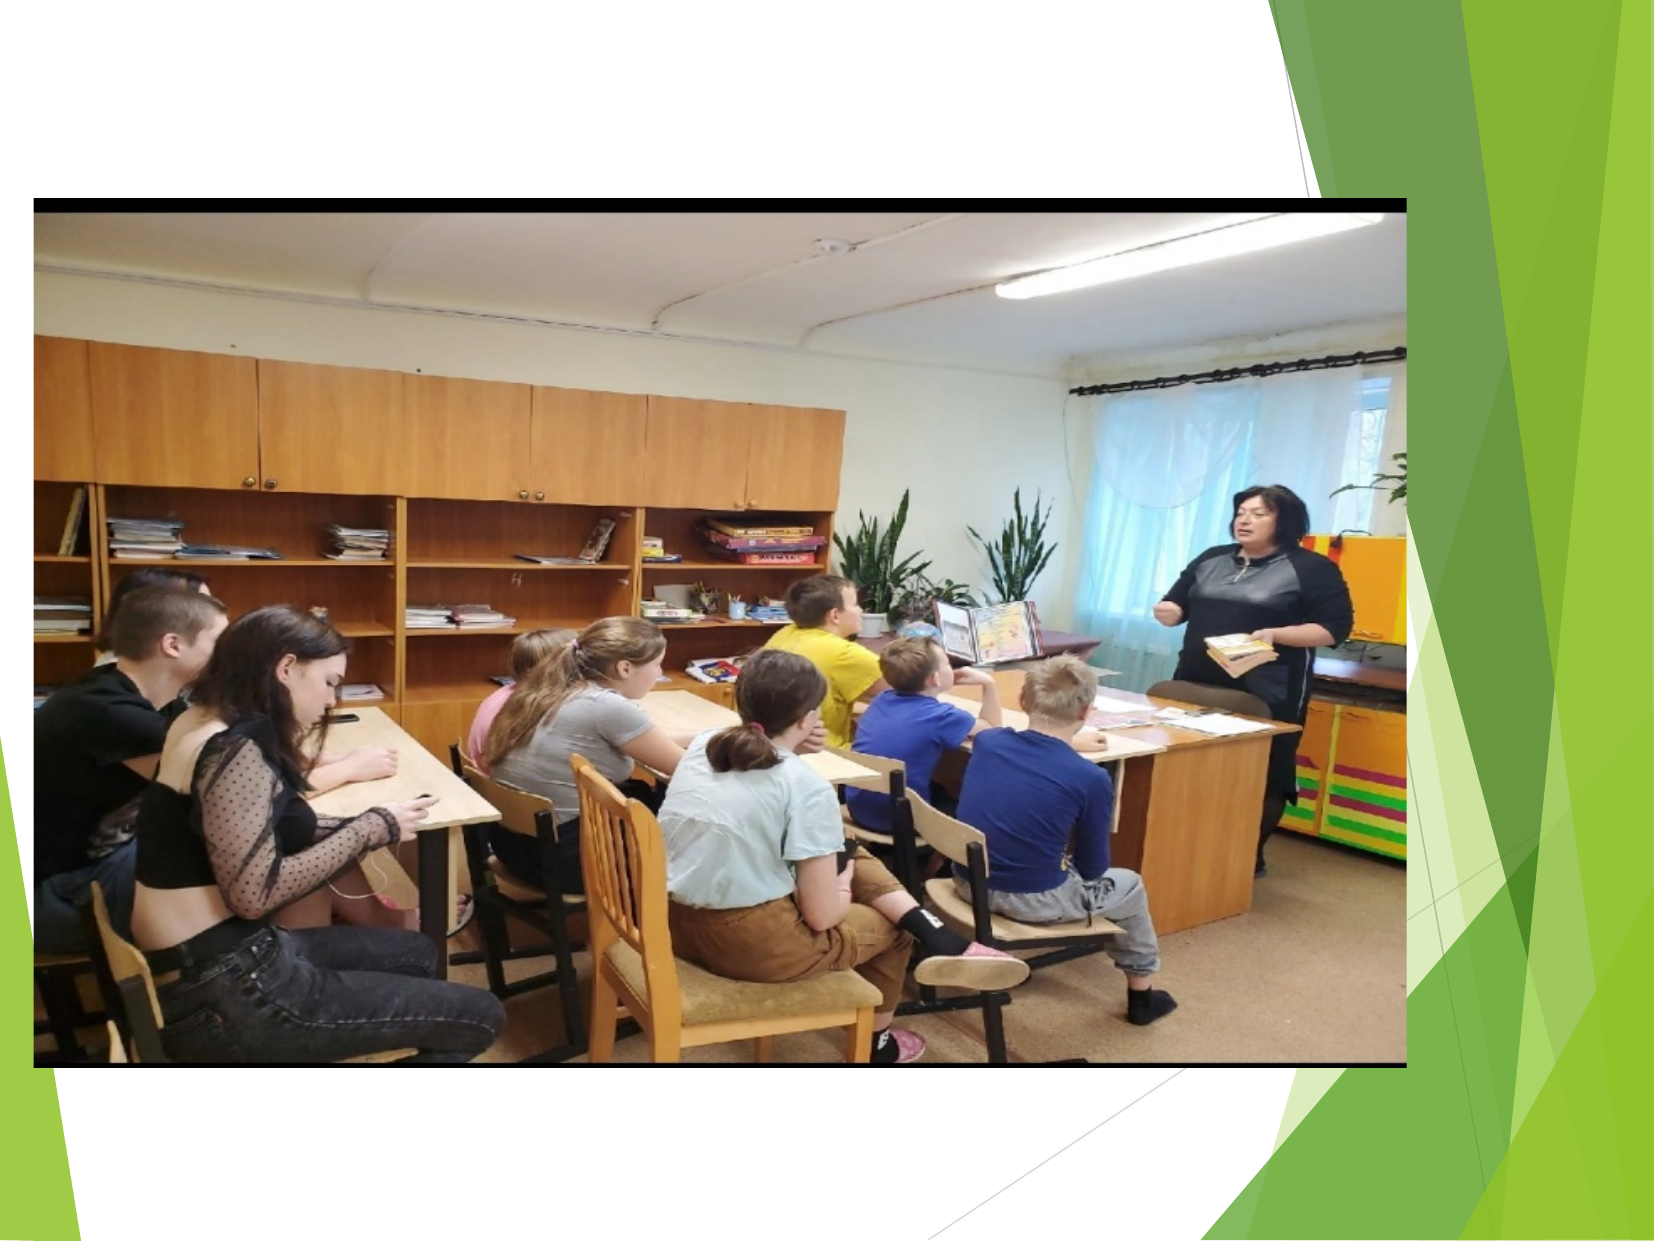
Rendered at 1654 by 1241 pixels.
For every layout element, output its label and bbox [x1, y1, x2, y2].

picture [33, 198, 1407, 1068]
